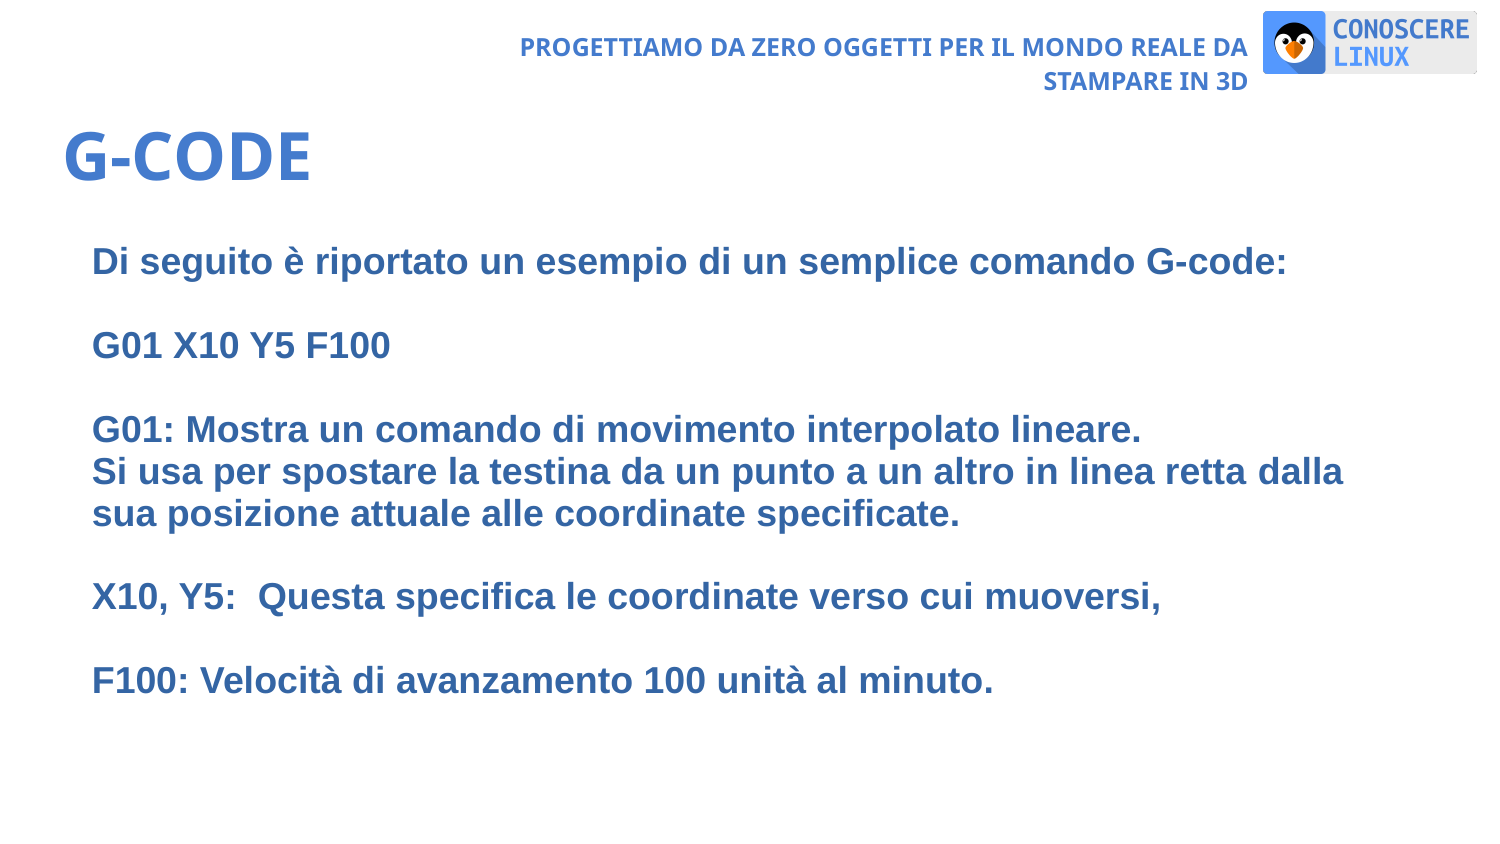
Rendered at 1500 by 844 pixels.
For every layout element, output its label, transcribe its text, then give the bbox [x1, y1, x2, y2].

text_box Di seguito è riportato un esempio di un semplice comando G-code: G01 X10 Y5 F100 G01: Mostra un comando di movimento interpolato lineare. Si usa per spostare la testina da un punto a un altro in linea retta dalla sua posizione attuale alle coordinate specificate. X10, Y5: Questa specifica le coordinate verso cui muoversi, F100: Velocità di avanzamento 100 unità al minuto. [77, 232, 1411, 710]
picture [1263, 11, 1477, 74]
text_box PROGETTIAMO DA ZERO OGGETTI PER IL MONDO REALE DA STAMPARE IN 3D [437, 21, 1264, 91]
text_box G-CODE [47, 102, 1276, 189]
